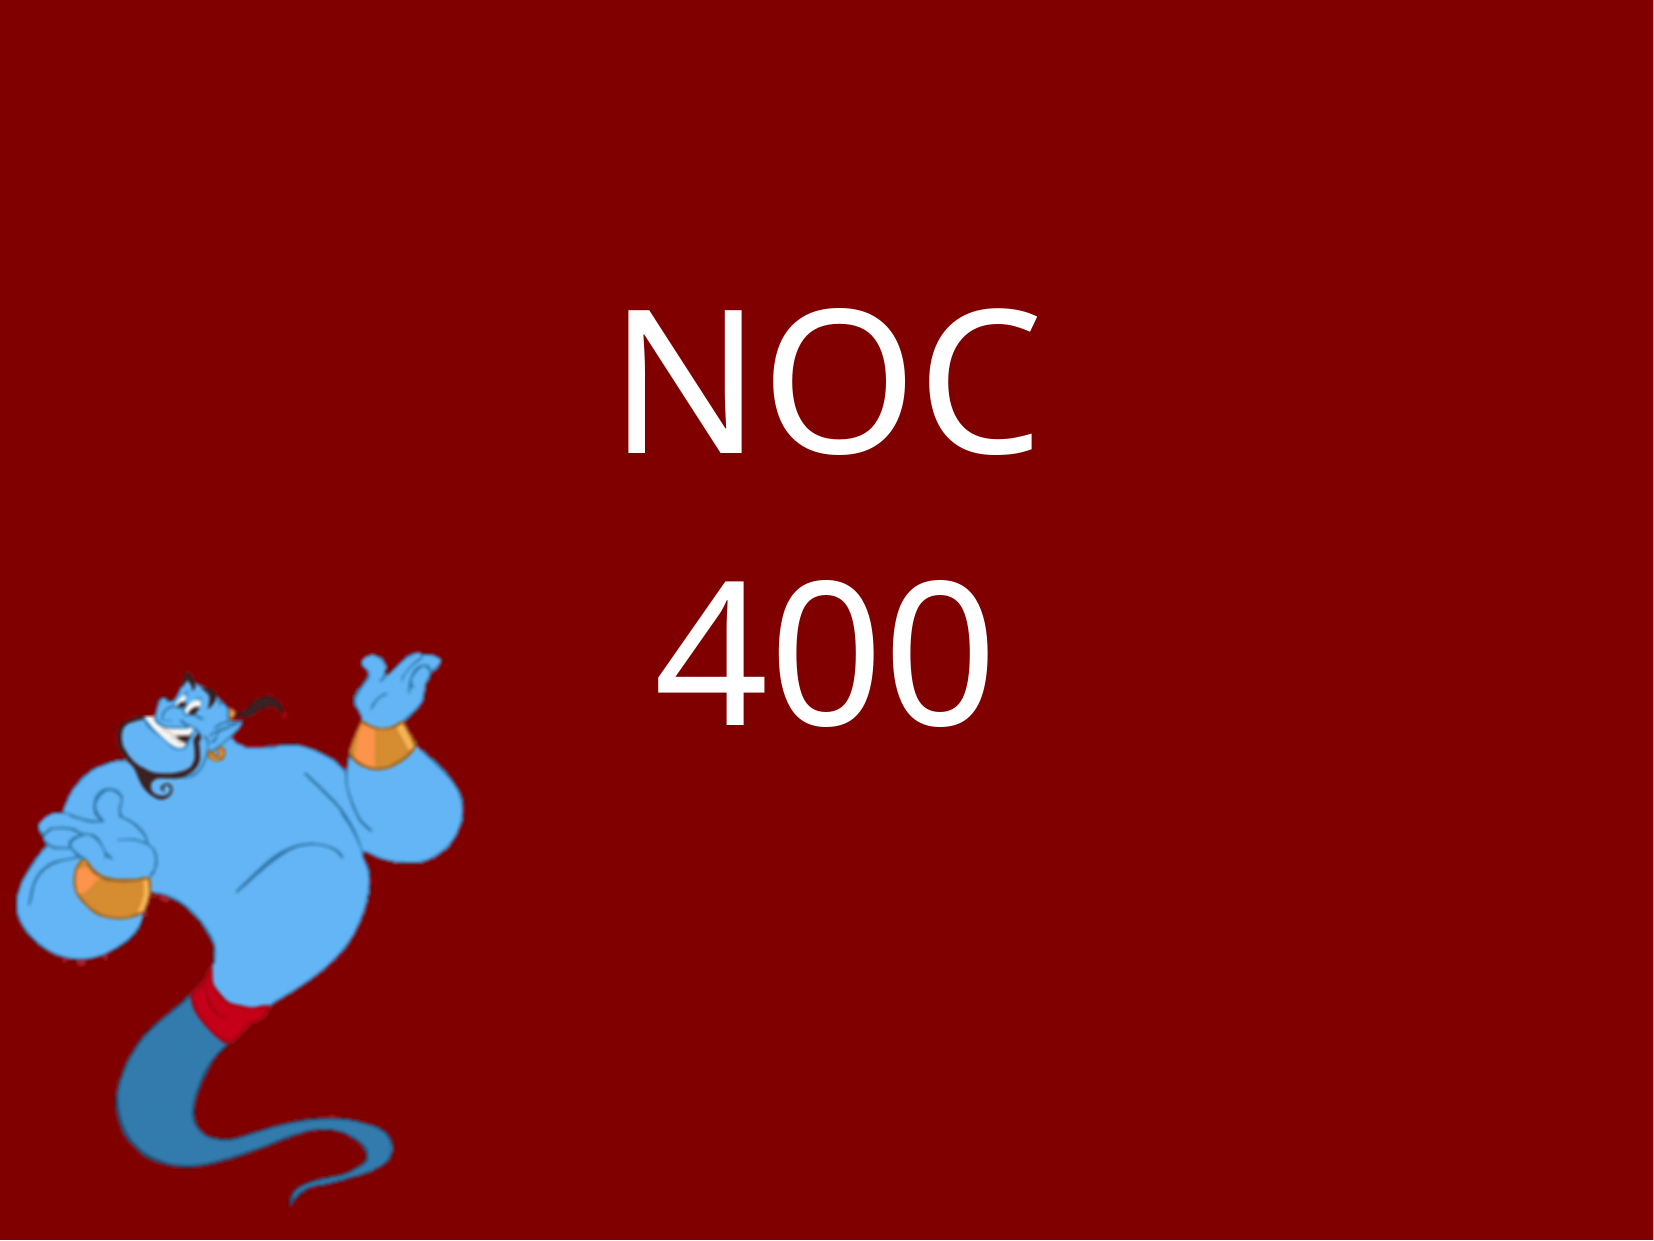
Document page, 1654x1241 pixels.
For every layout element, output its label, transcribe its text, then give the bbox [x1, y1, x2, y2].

subtitle NOC 400 [82, 49, 1571, 975]
picture [7, 620, 473, 1241]
